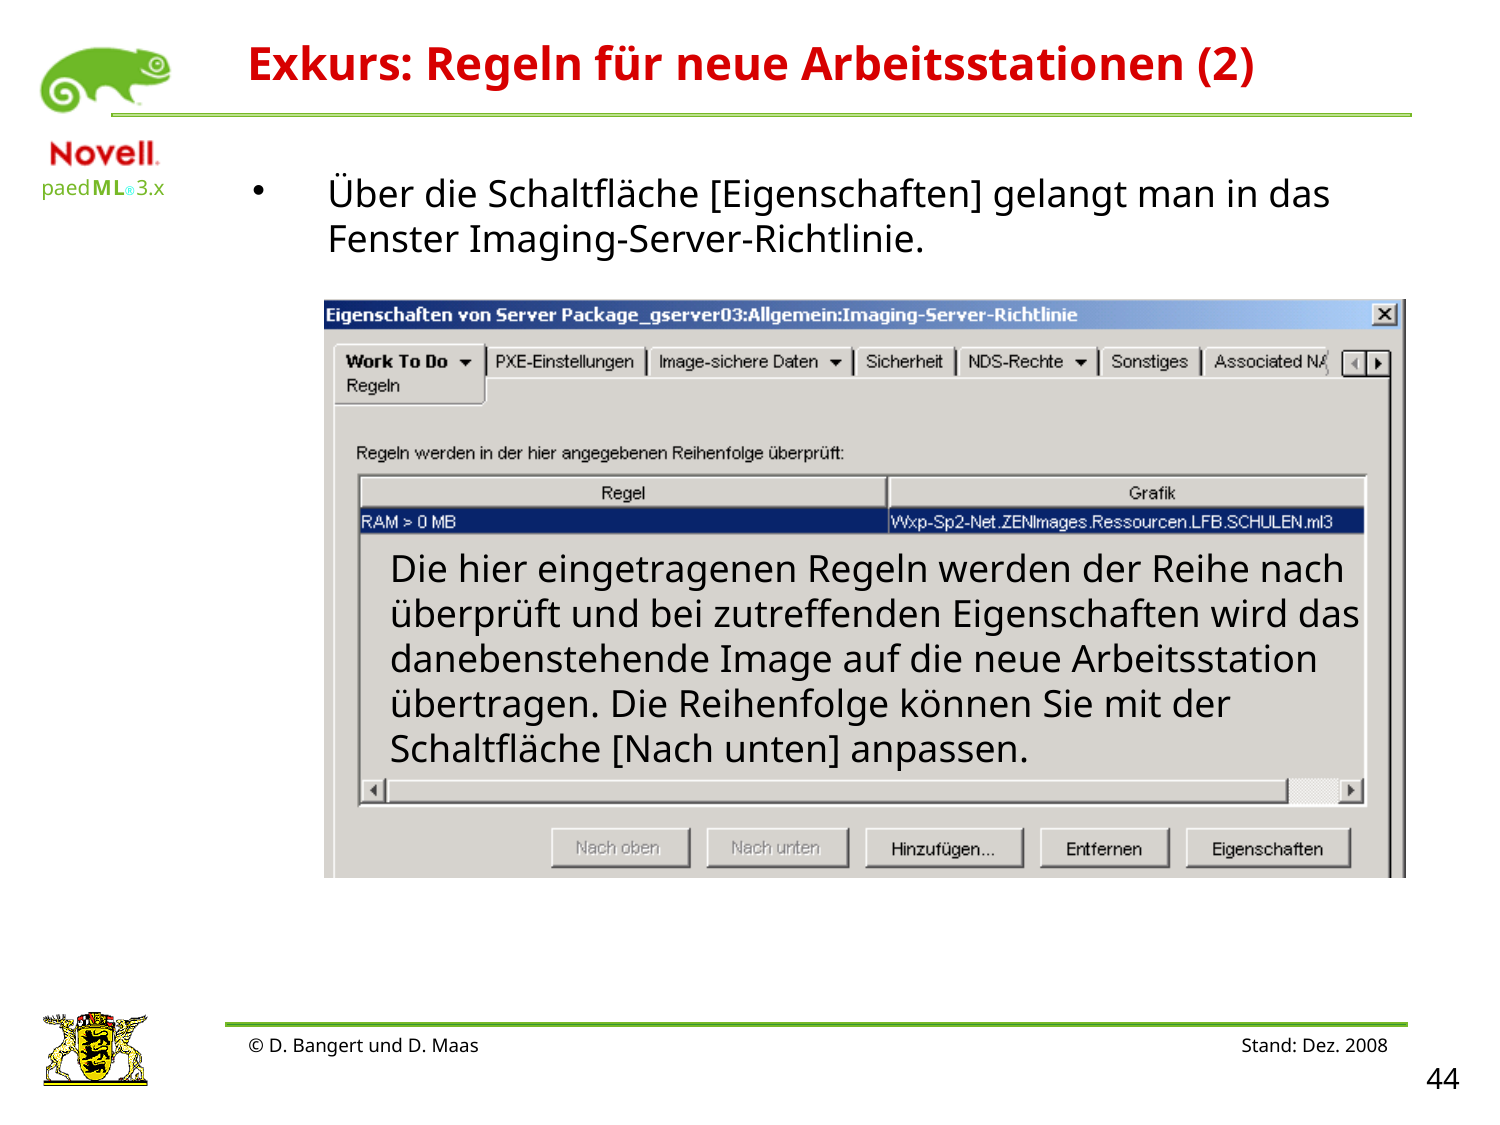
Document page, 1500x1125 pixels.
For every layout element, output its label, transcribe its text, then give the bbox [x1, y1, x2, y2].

picture [41, 1011, 148, 1088]
picture [26, 30, 184, 188]
text_box Über die Schaltfläche [Eigenschaften] gelangt man in das Fenster Imaging-Server-Richtlinie. [237, 162, 1413, 268]
picture [324, 299, 1406, 878]
title Exkurs: Regeln für neue Arbeitsstationen (2)‏ [232, 12, 1388, 113]
text_box Die hier eingetragenen Regeln werden der Reihe nach überprüft und bei zutreffenden Eigenschaften wird das danebenstehende Image auf die neue Arbeitsstation übertragen. Die Reihenfolge können Sie mit der Schaltfläche [Nach unten] anpassen. [374, 537, 1388, 778]
